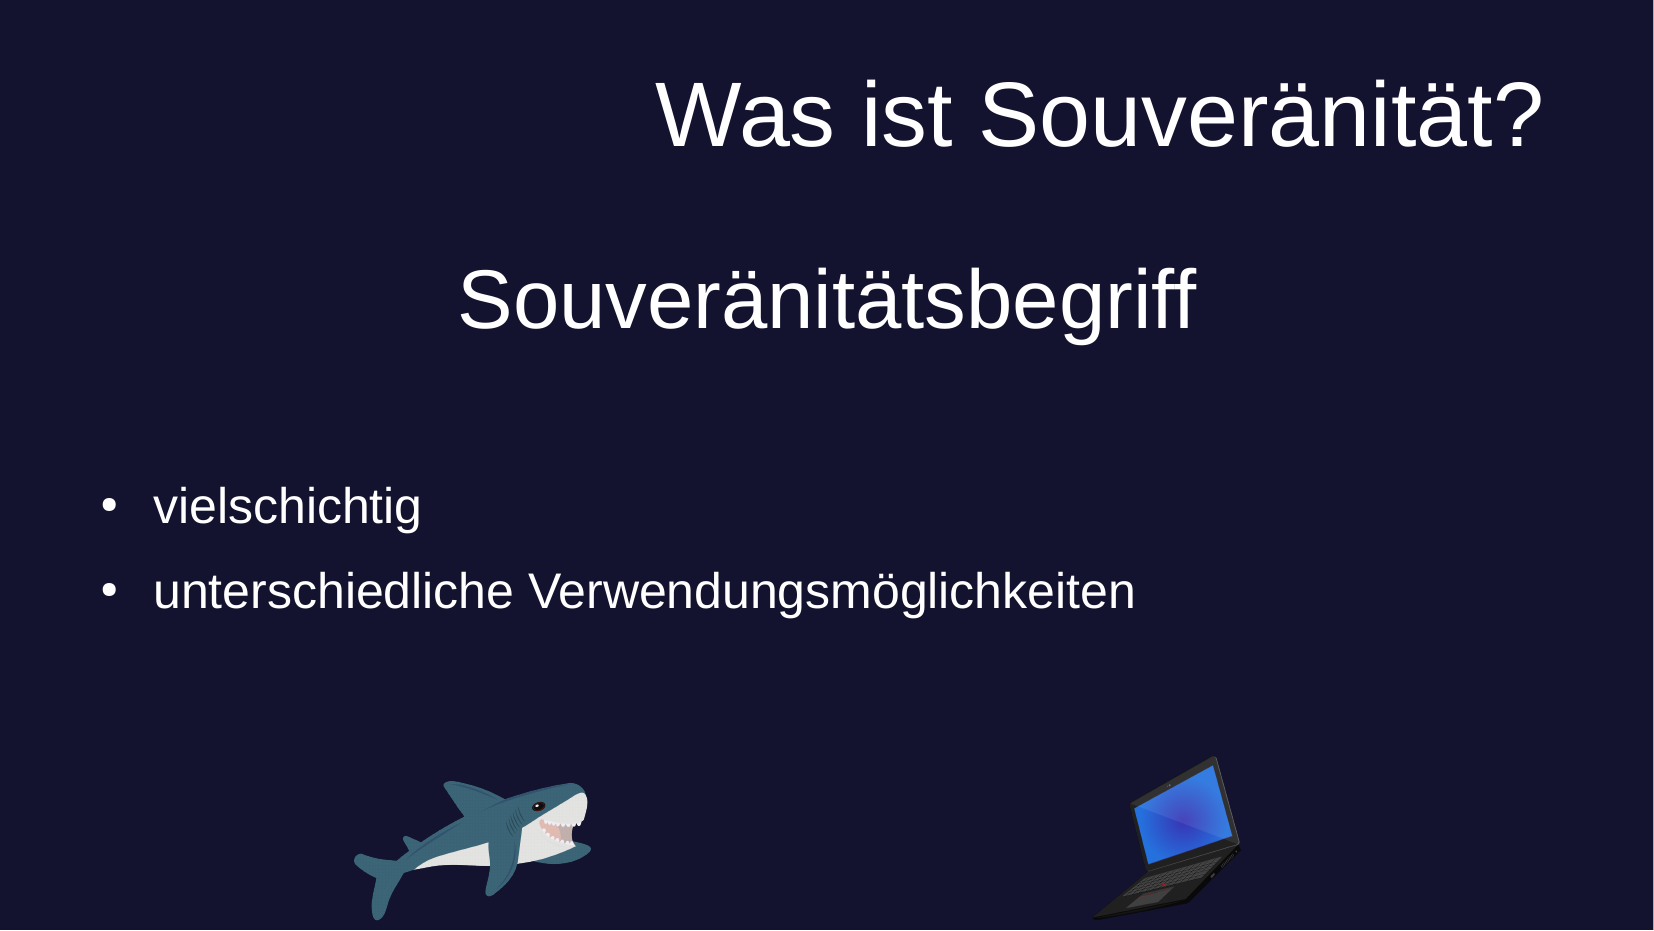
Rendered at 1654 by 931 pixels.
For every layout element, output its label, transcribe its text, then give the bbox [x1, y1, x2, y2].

text_box Souveränitätsbegriff [442, 246, 1212, 355]
picture [354, 781, 591, 931]
title Was ist Souveränität? [82, 37, 1571, 193]
list vielschichtig unterschiedliche Verwendungsmöglichkeiten [82, 217, 1571, 757]
picture [1092, 757, 1241, 920]
